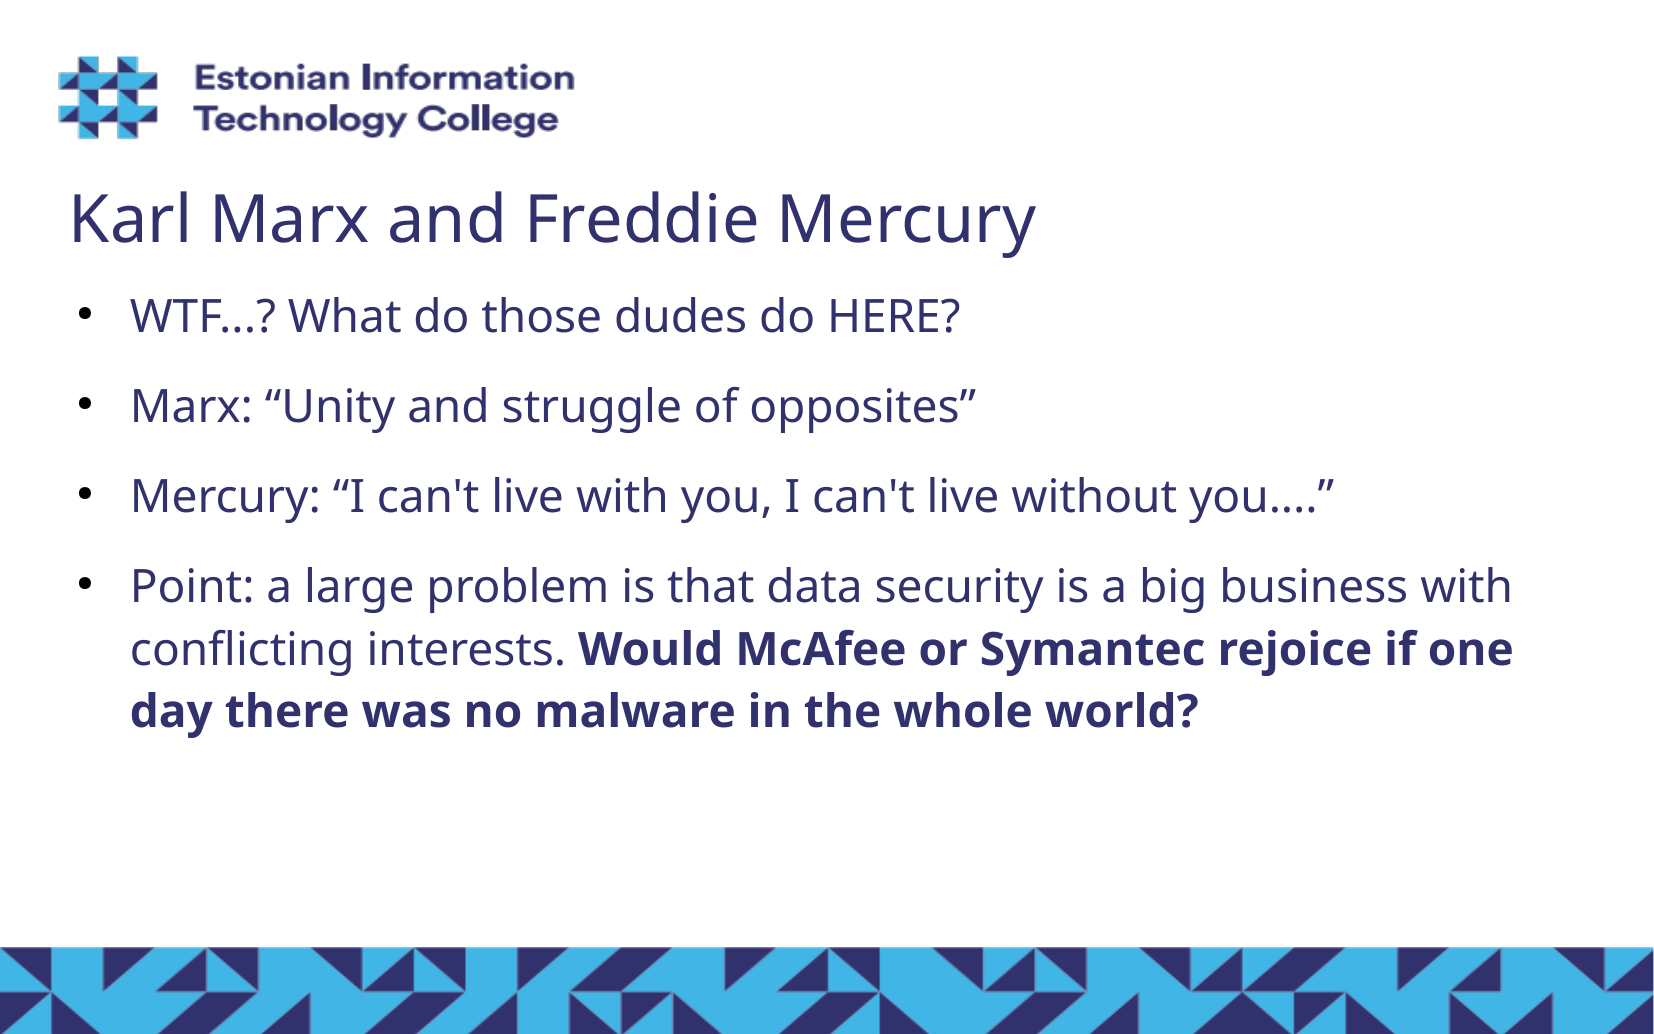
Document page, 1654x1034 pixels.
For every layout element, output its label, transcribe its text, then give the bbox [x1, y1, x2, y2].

title Karl Marx and Freddie Mercury [68, 147, 1536, 283]
list WTF...? What do those dudes do HERE? Marx: “Unity and struggle of opposites” Mercury: “I can't live with you, I can't live without you....” Point: a large problem is that data security is a big business with conflicting interests. Would McAfee or Symantec rejoice if one day there was no malware in the whole world? [59, 283, 1595, 936]
